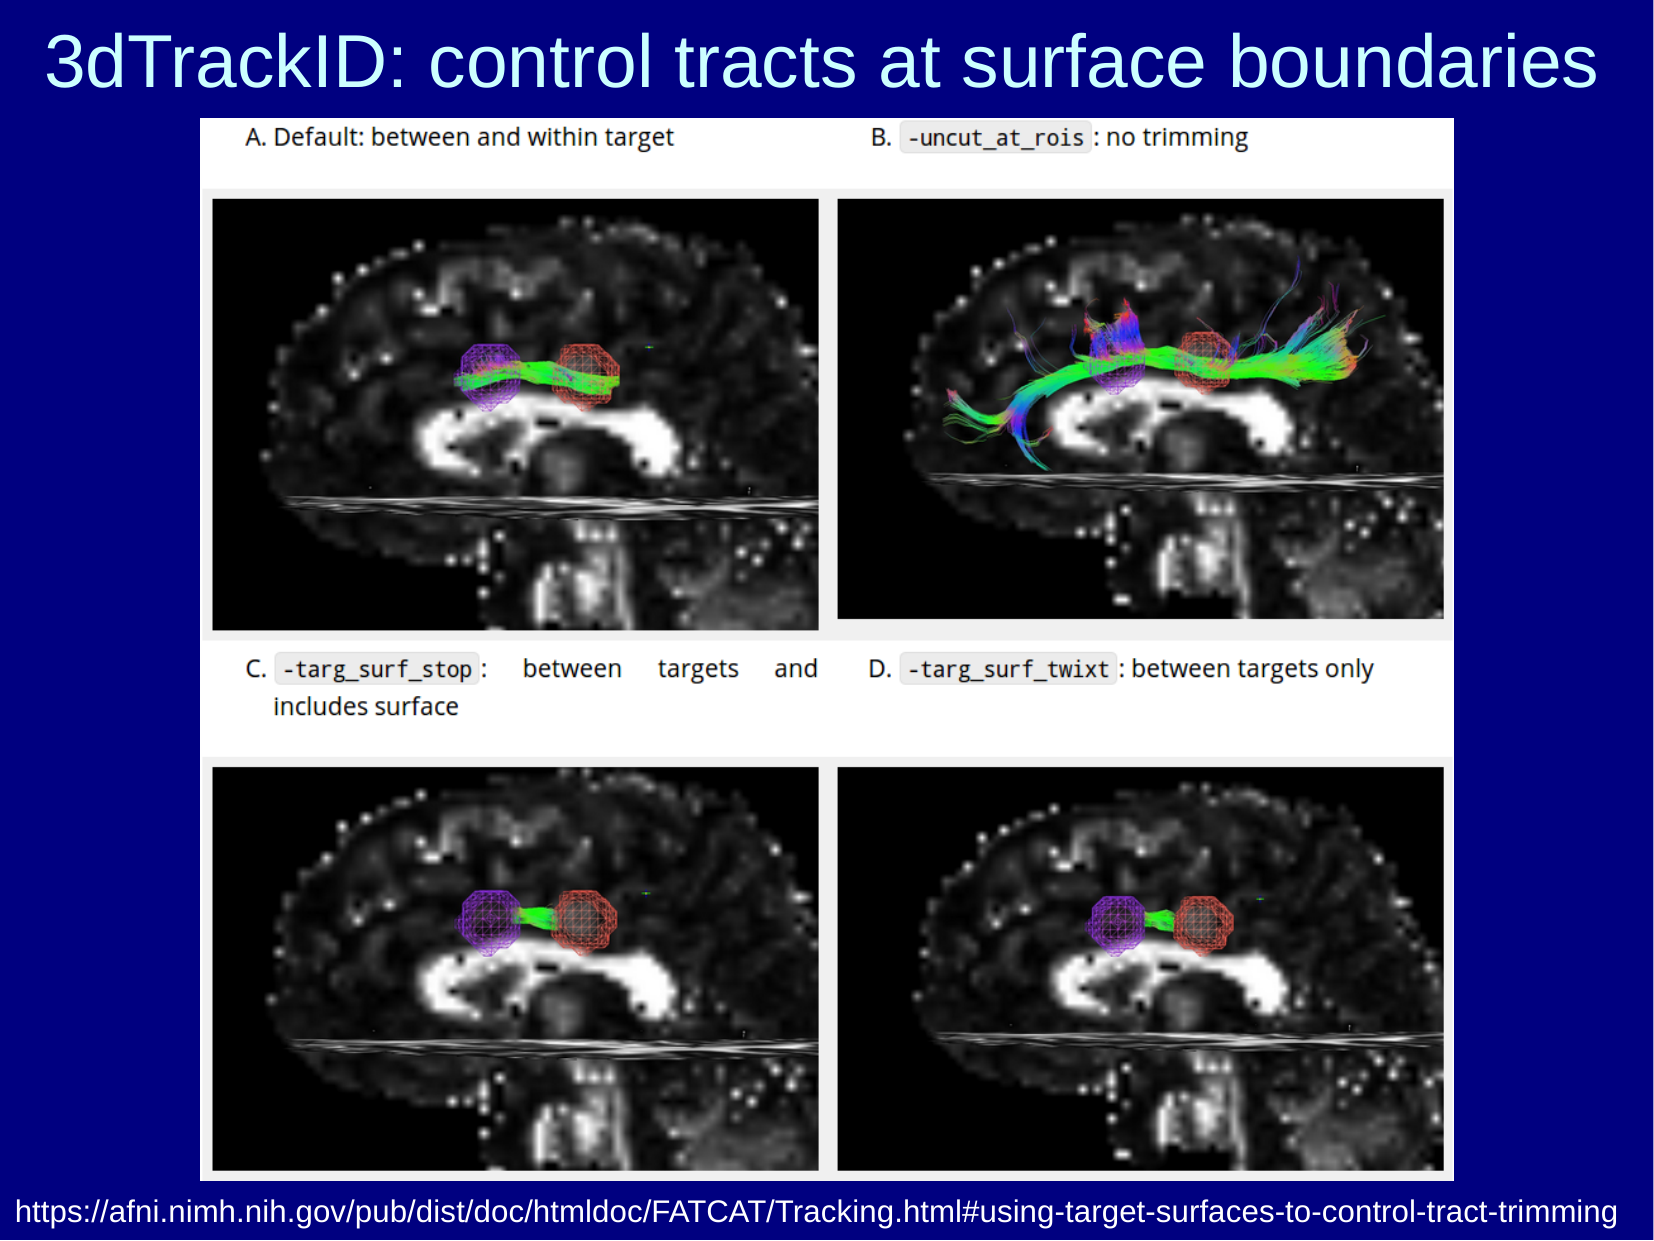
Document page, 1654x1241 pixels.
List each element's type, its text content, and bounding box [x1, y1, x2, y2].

picture [200, 118, 1454, 1181]
text_box https://afni.nimh.nih.gov/pub/dist/doc/htmldoc/FATCAT/Tracking.html#using-target-surfaces-to-control-tract-trimming [0, 1187, 1654, 1241]
title 3dTrackID: control tracts at surface boundaries [29, 7, 1616, 116]
